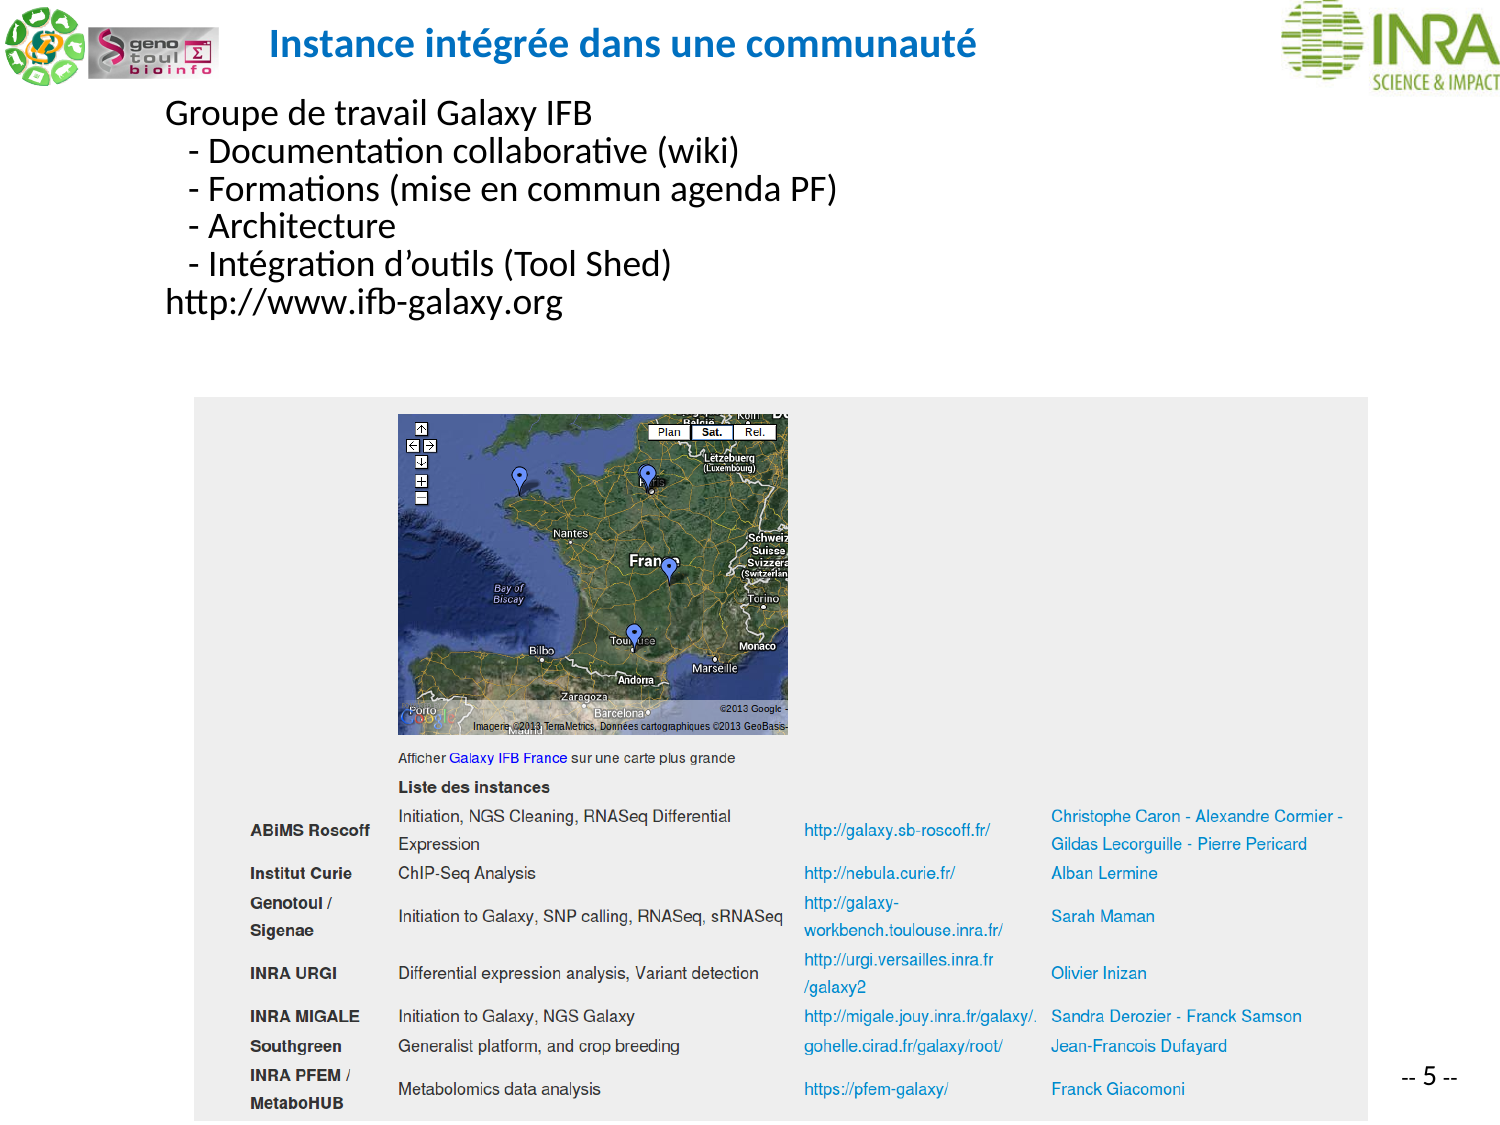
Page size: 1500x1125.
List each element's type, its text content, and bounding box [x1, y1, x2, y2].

picture [1281, 0, 1500, 90]
picture [194, 397, 1368, 1121]
text_box Groupe de travail Galaxy IFB - Documentation collaborative (wiki) - Formations (mise en commun agenda PF) - Architecture - Intégration d’outils (Tool Shed) http://www.ifb-galaxy.org [0, 90, 1500, 331]
picture [88, 27, 219, 79]
picture [5, 7, 85, 86]
text_box Instance intégrée dans une communauté [253, 19, 1270, 86]
